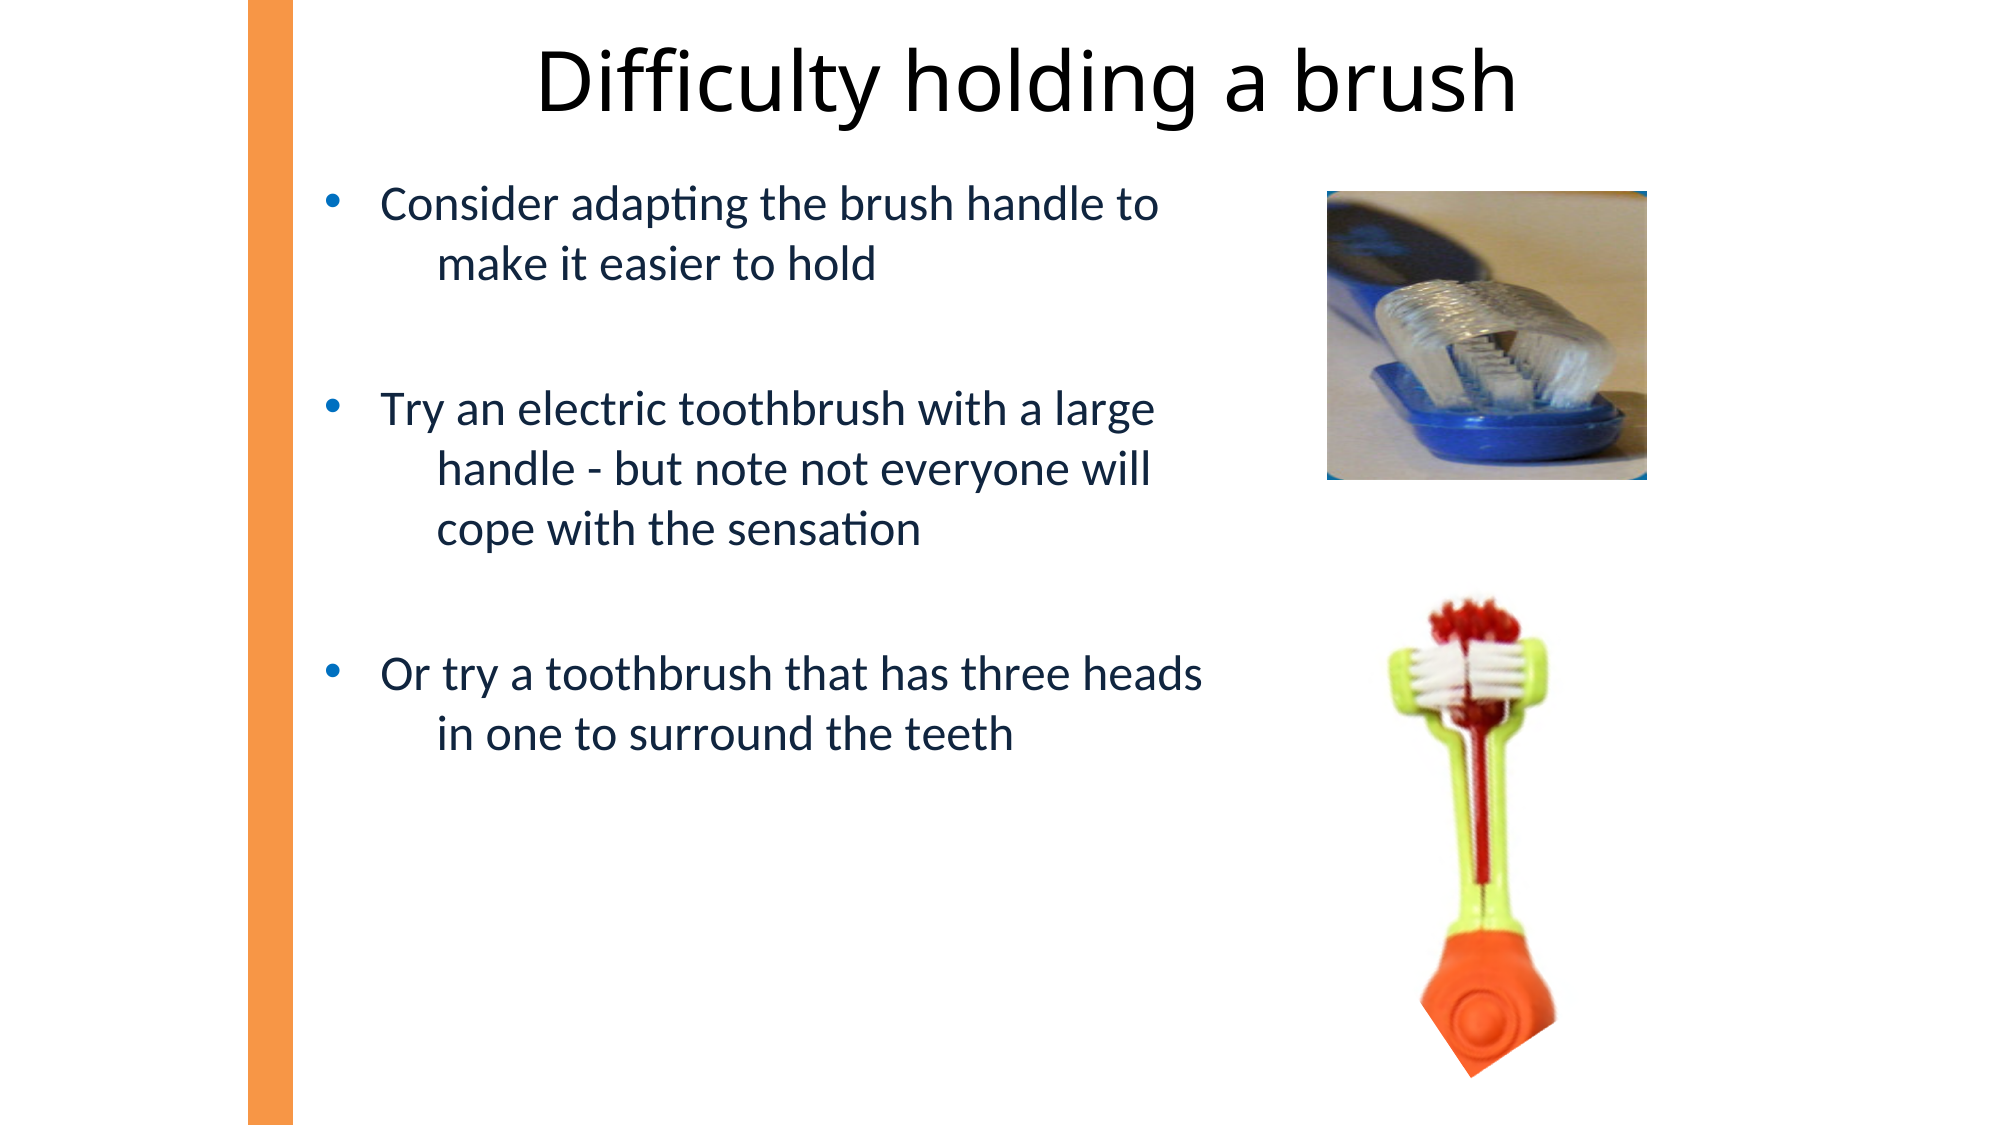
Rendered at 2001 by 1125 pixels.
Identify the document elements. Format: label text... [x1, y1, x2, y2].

picture [1235, 546, 1750, 1093]
text_box [250, 0, 291, 1125]
text_box Consider adapting the brush handle to make it easier to hold Try an electric toothbrush with a large handle - but note not everyone will cope with the sensation Or try a toothbrush that has three heads in one to surround the teeth [309, 163, 1259, 768]
picture [1327, 191, 1647, 480]
title Difficulty holding a brush [519, 7, 1554, 161]
